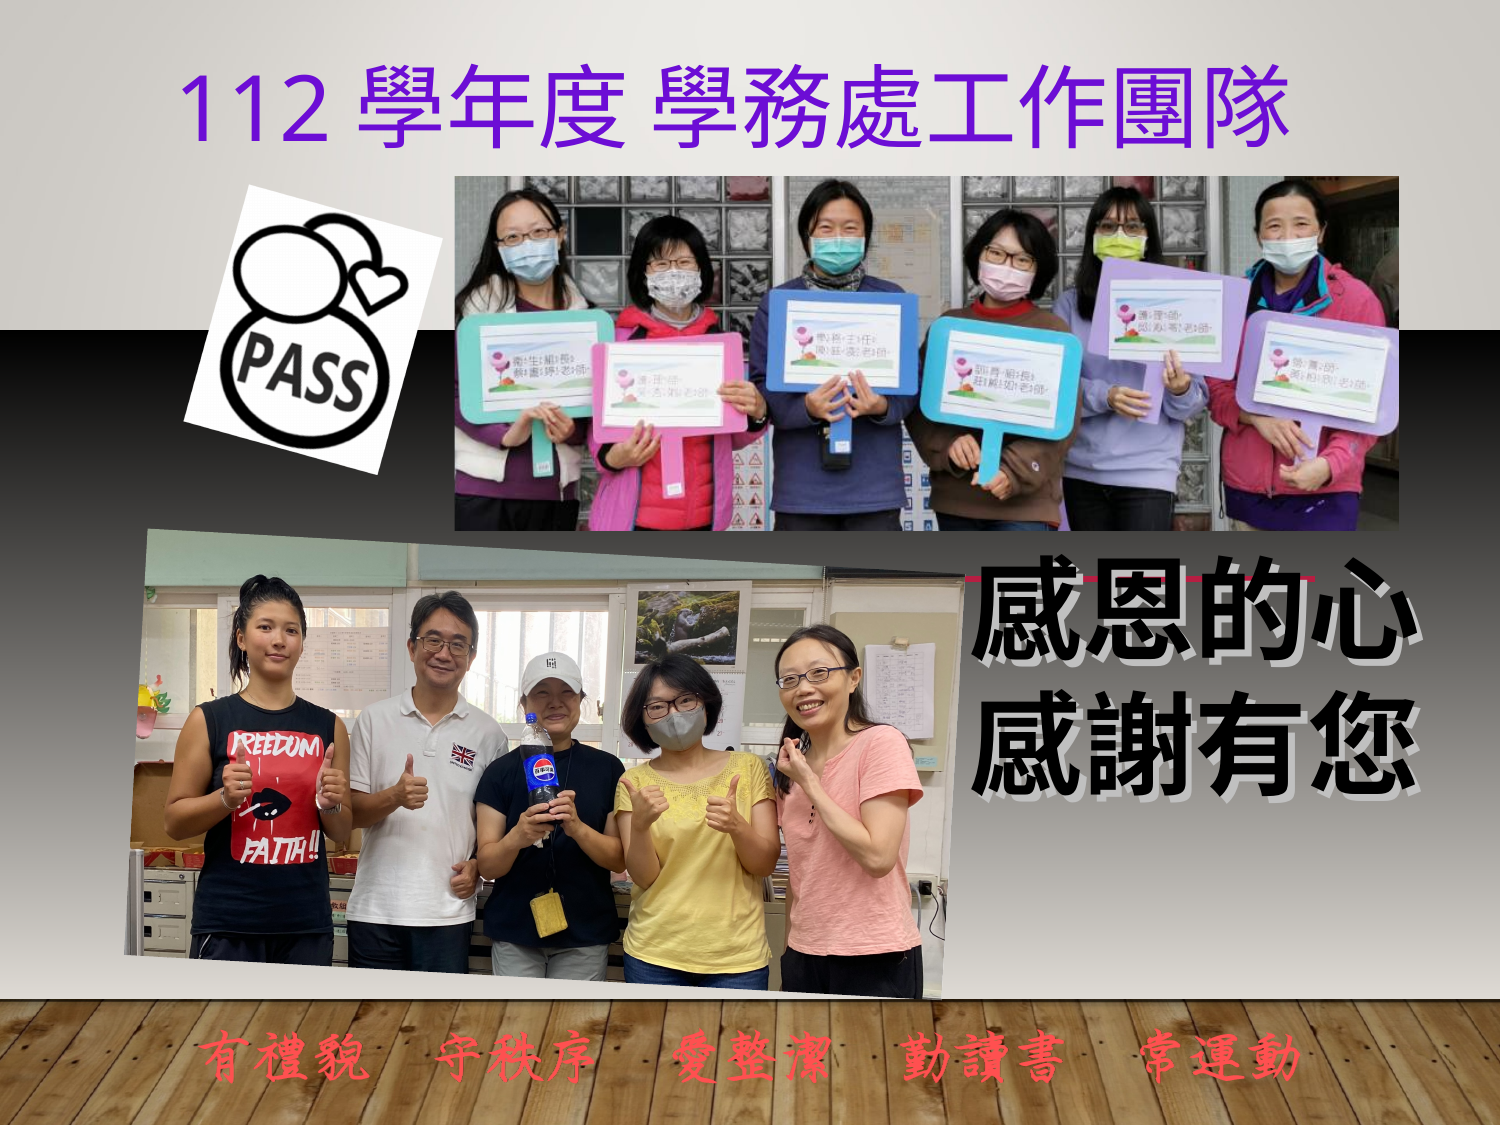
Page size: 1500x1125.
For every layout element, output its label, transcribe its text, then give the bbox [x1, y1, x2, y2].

text_box 感恩的心 感謝有您 [955, 532, 1435, 817]
picture [183, 184, 443, 475]
title 112學年度 學務處工作團隊 [159, 42, 1435, 162]
picture [454, 176, 1399, 531]
picture [123, 528, 955, 1001]
